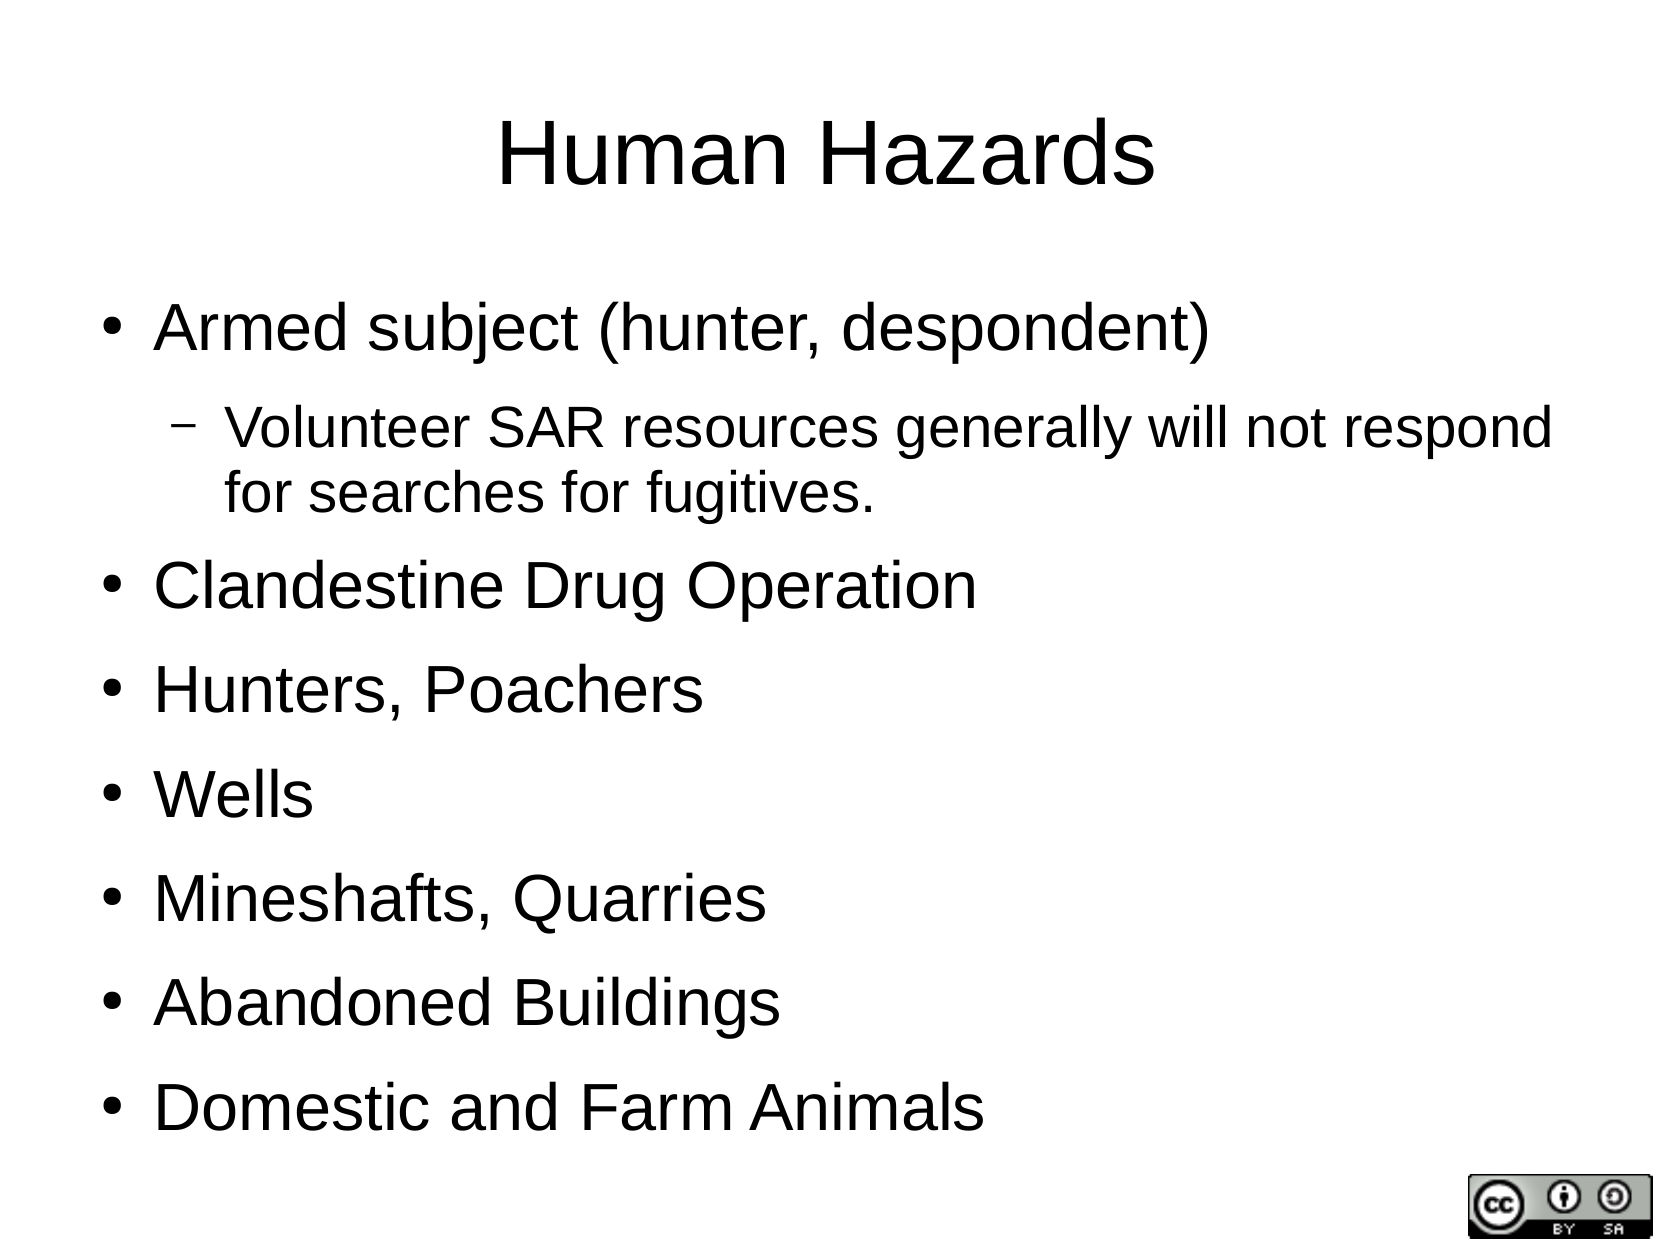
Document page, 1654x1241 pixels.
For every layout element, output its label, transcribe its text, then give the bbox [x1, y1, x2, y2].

picture [1468, 1174, 1653, 1239]
title Human Hazards [82, 49, 1571, 257]
list Armed subject (hunter, despondent) Volunteer SAR resources generally will not respond for searches for fugitives. Clandestine Drug Operation Hunters, Poachers Wells Mineshafts, Quarries Abandoned Buildings Domestic and Farm Animals [82, 290, 1571, 1139]
